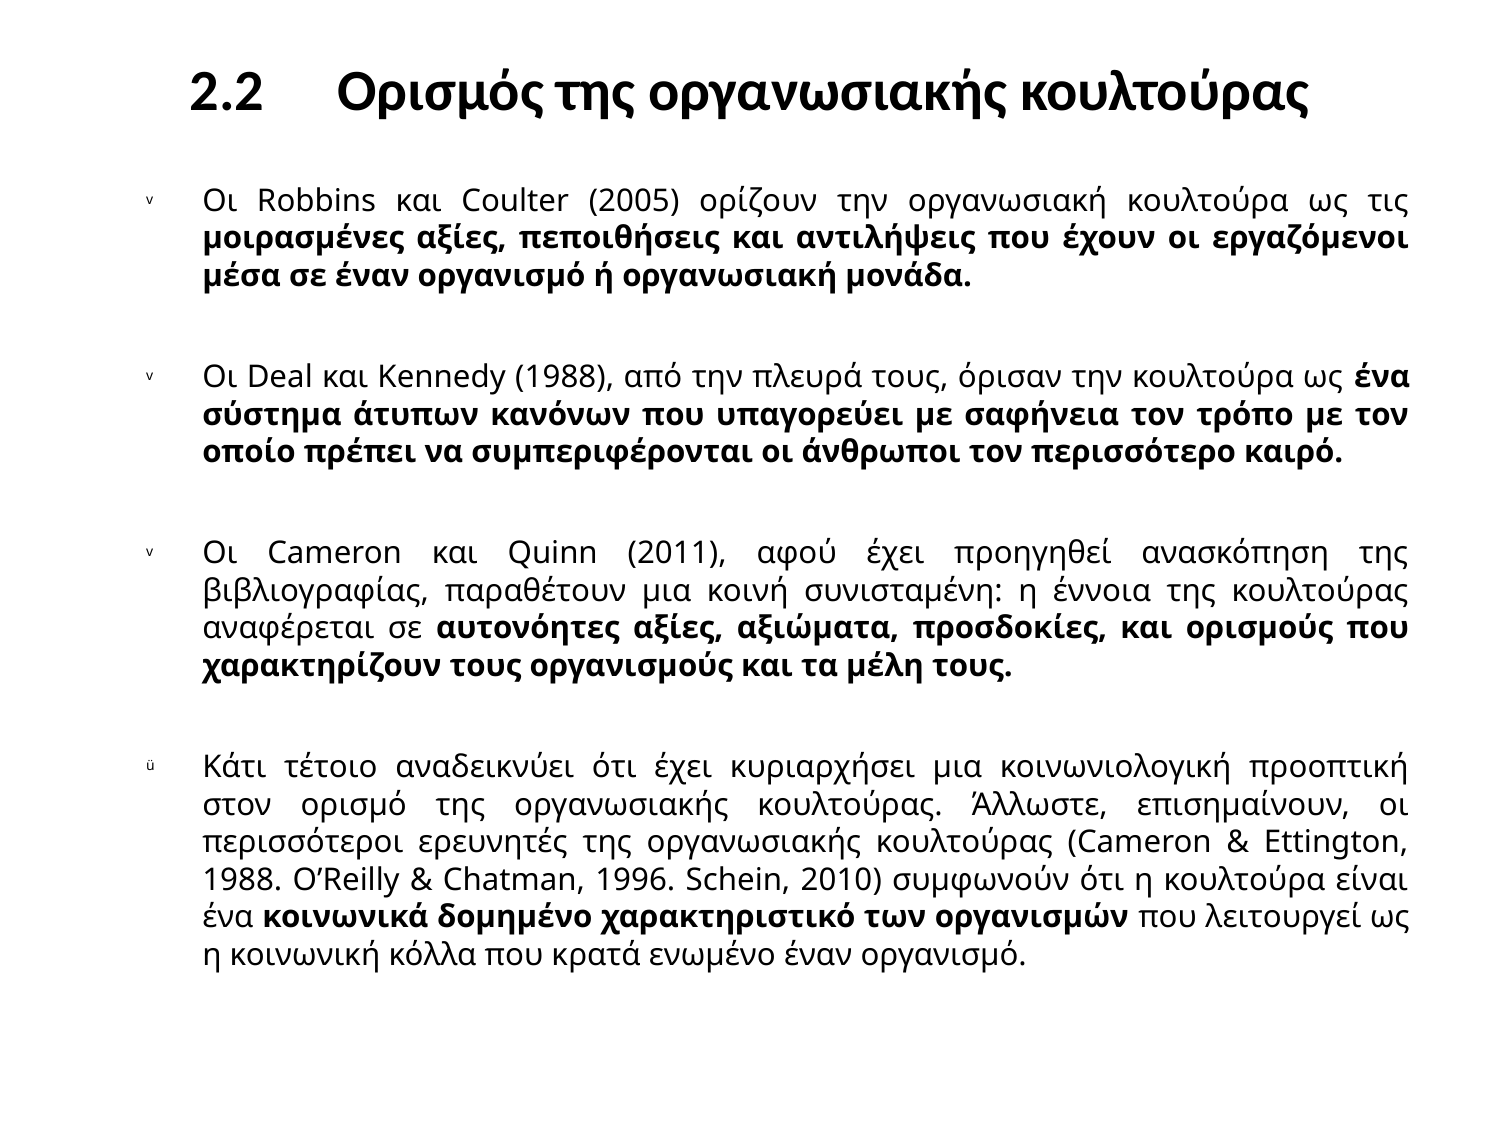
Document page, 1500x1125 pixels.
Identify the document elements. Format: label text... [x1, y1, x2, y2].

title 2.2 Ορισμός της οργανωσιακής κουλτούρας [75, 45, 1425, 138]
list Οι Robbins και Coulter (2005) ορίζουν την οργανωσιακή κουλτούρα ως τις μοιρασμένες αξίες, πεποιθήσεις και αντιλήψεις που έχουν οι εργαζόμενοι μέσα σε έναν οργανισμό ή οργανωσιακή μονάδα. Οι Deal και Kennedy (1988), από την πλευρά τους, όρισαν την κουλτούρα ως ένα σύστημα άτυπων κανόνων που υπαγορεύει με σαφήνεια τον τρόπο με τον οποίο πρέπει να συμπεριφέρονται οι άνθρωποι τον περισσότερο καιρό. Οι Cameron και Quinn (2011), αφού έχει προηγηθεί ανασκόπηση της βιβλιογραφίας, παραθέτουν μια κοινή συνισταμένη: η έννοια της κουλτούρας αναφέρεται σε αυτονόητες αξίες, αξιώματα, προσδοκίες, και ορισμούς που χαρακτηρίζουν τους οργανισμούς και τα μέλη τους. Κάτι τέτοιο αναδεικνύει ότι έχει κυριαρχήσει μια κοινωνιολογική προοπτική στον ορισμό της οργανωσιακής κουλτούρας. Άλλωστε, επισημαίνουν, οι περισσότεροι ερευνητές της οργανωσιακής κουλτούρας (Cameron & Ettington, 1988. O’Reilly & Chatman, 1996. Schein, 2010) συμφωνούν ότι η κουλτούρα είναι ένα κοινωνικά δομημένο χαρακτηριστικό των οργανισμών που λειτουργεί ως η κοινωνική κόλλα που κρατά ενωμένο έναν οργανισμό. [75, 172, 1425, 1059]
